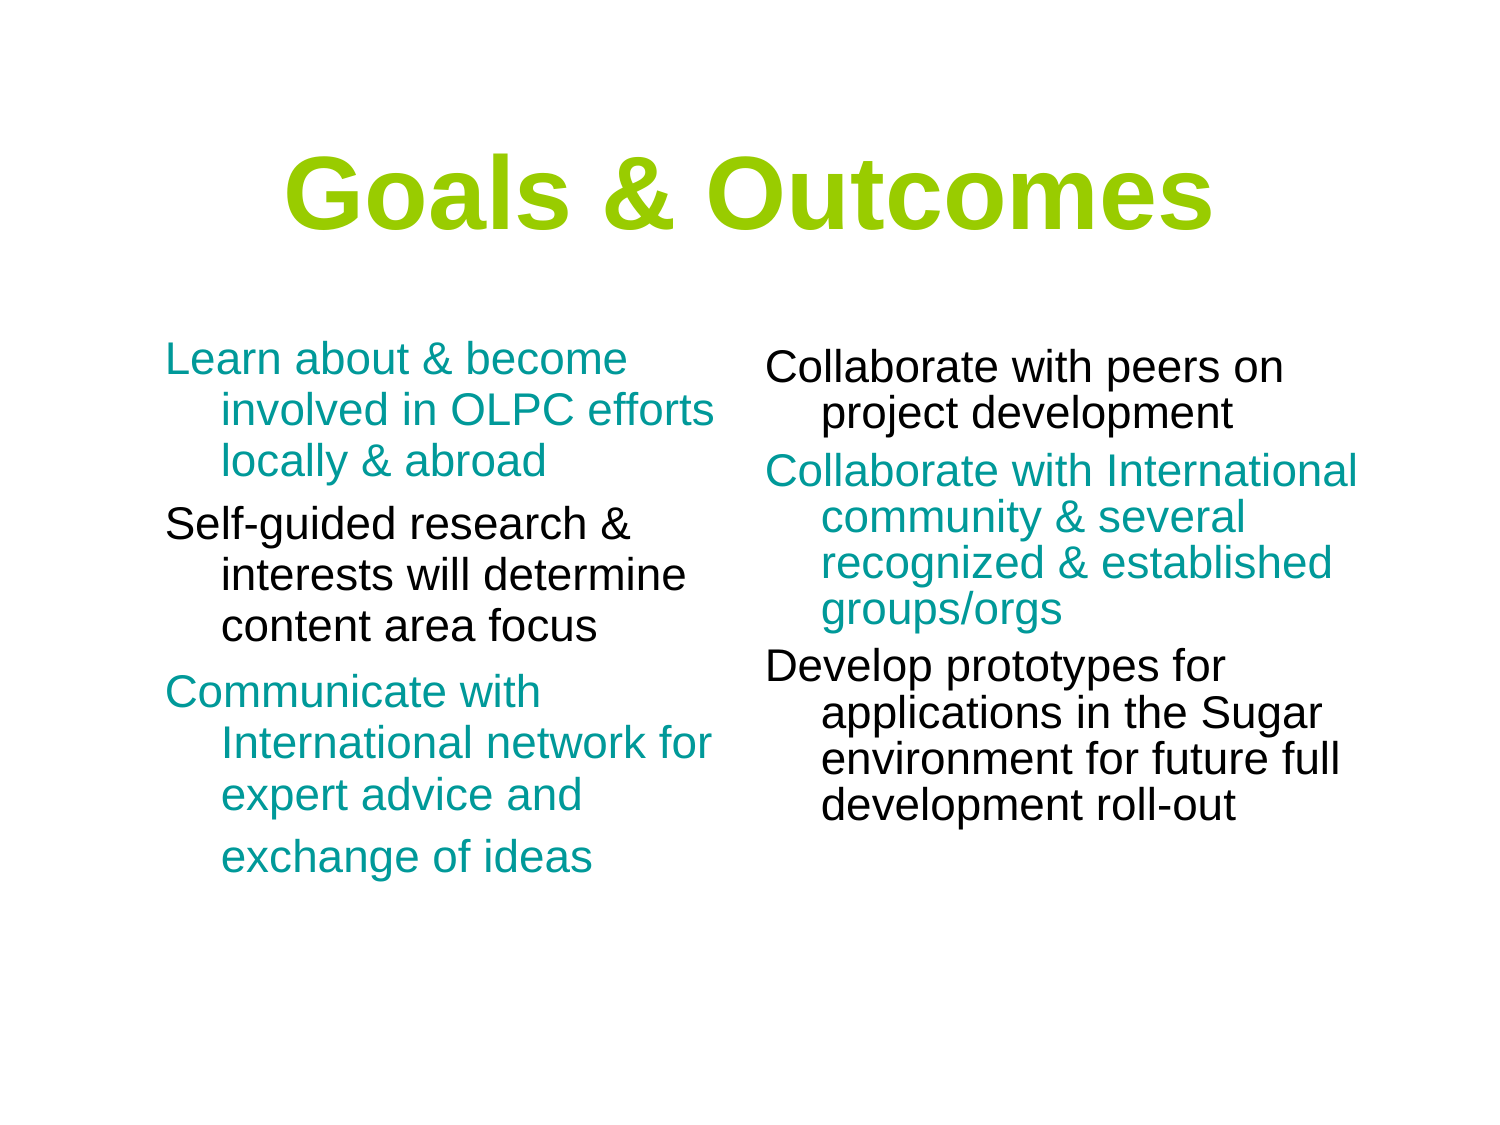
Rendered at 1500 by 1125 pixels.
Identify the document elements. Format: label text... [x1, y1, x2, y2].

title Goals & Outcomes [112, 99, 1388, 288]
list Learn about & become involved in OLPC efforts locally & abroad Self-guided research & interests will determine content area focus Communicate with International network for expert advice and exchange of ideas [149, 324, 775, 1001]
list Collaborate with peers on project development Collaborate with International community & several recognized & established groups/orgs Develop prototypes for applications in the Sugar environment for future full development roll-out [749, 275, 1375, 926]
